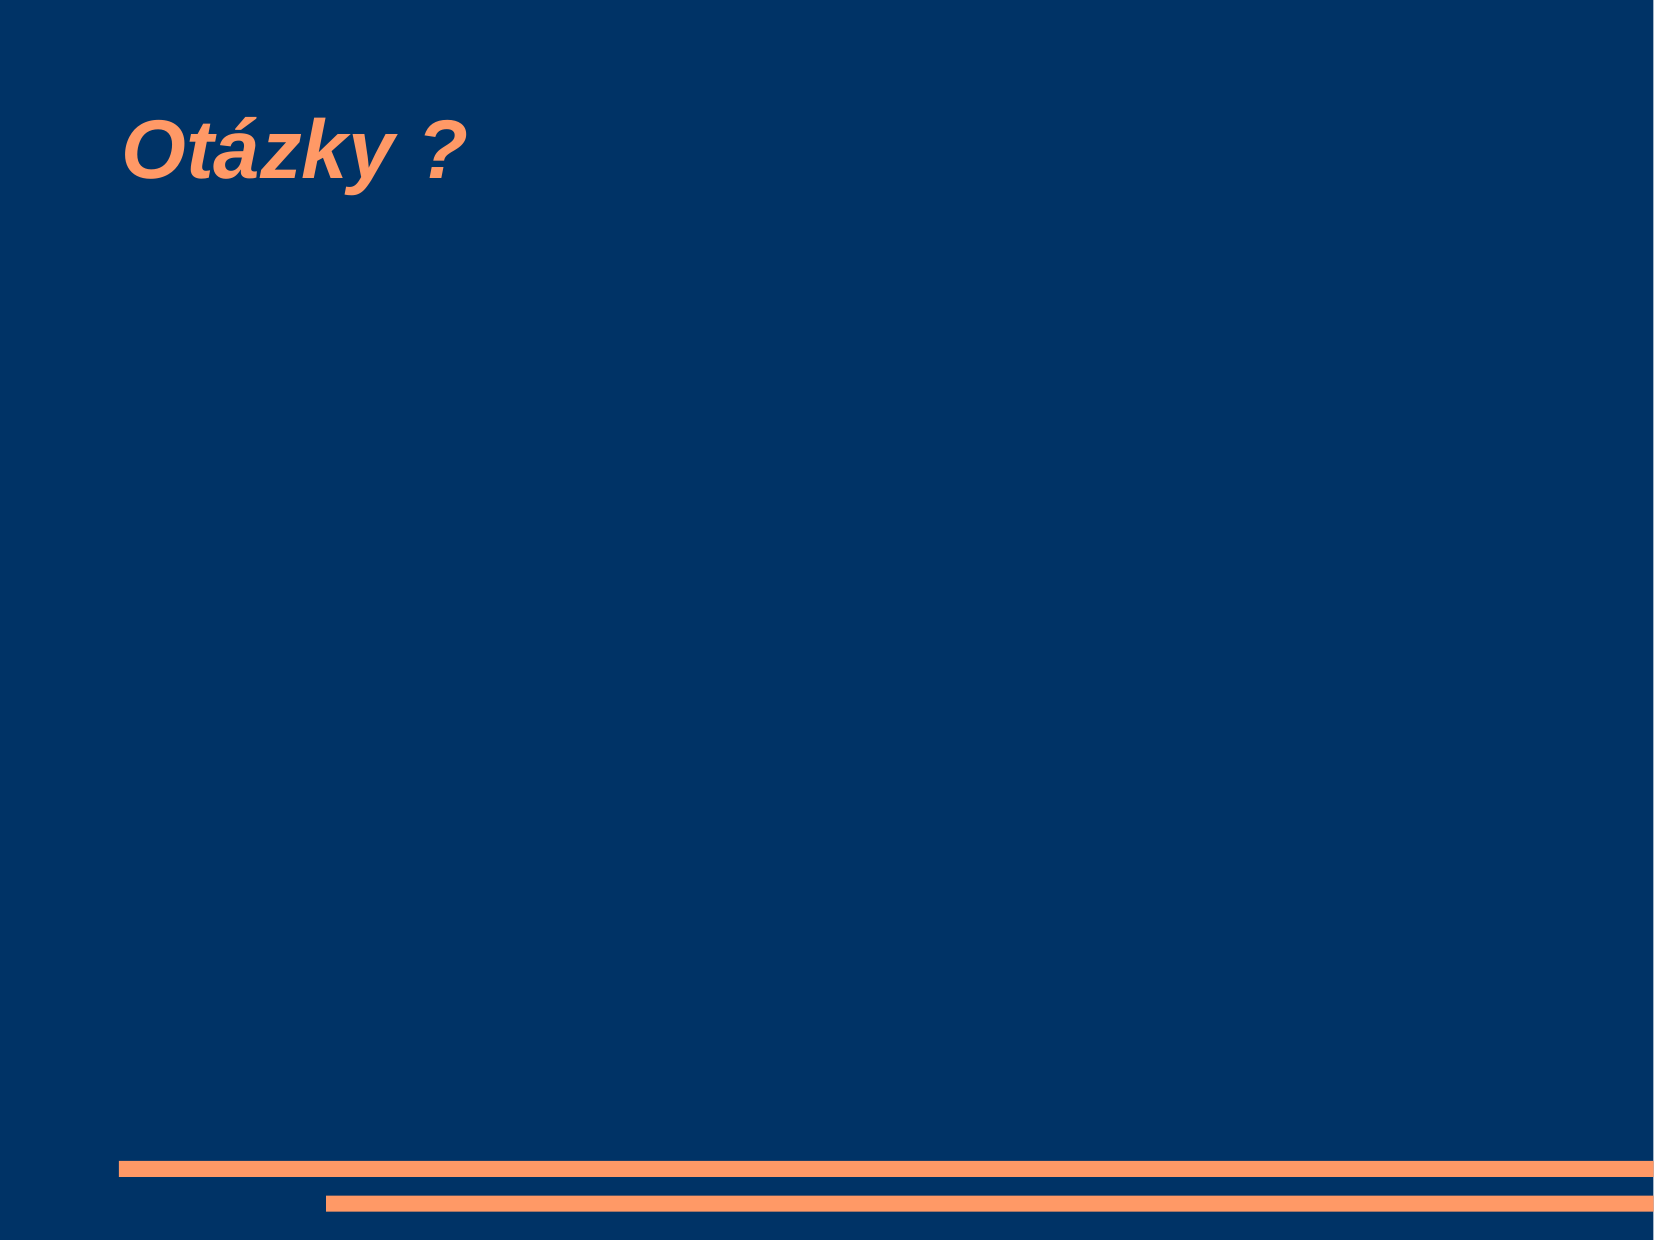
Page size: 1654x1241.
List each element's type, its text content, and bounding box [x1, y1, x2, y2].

title Otázky ? [121, 46, 1534, 254]
